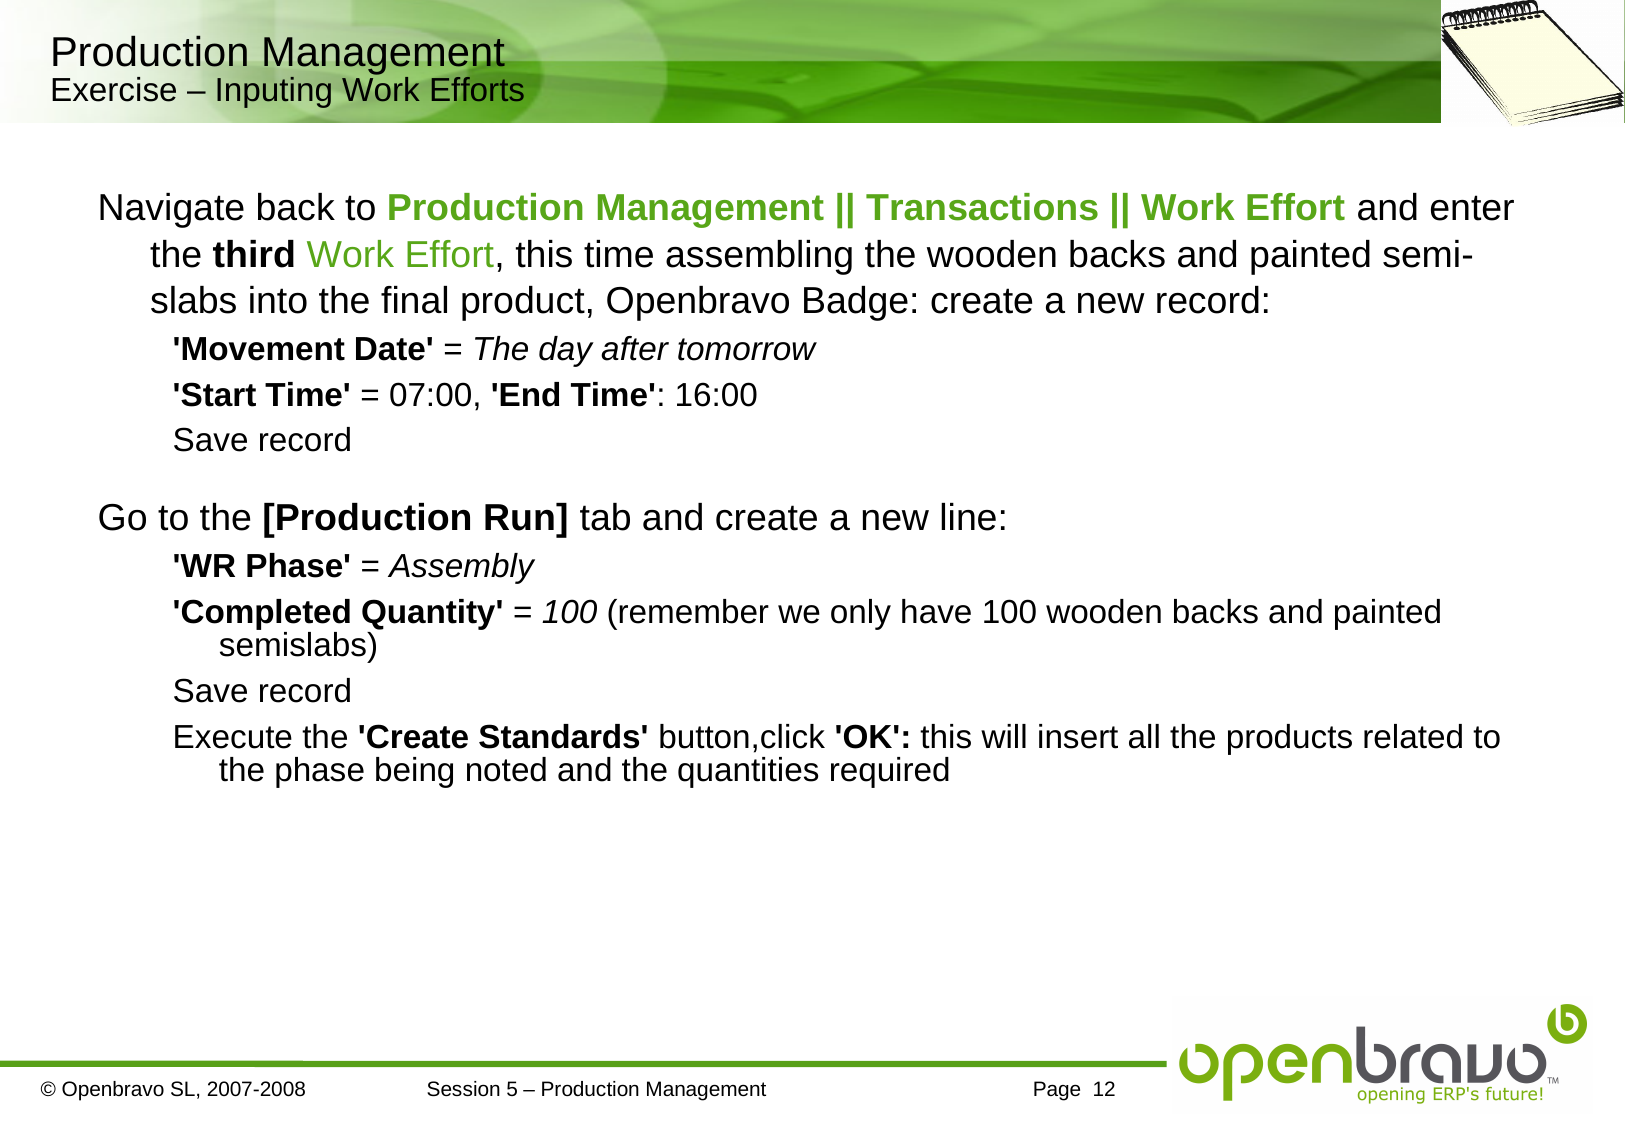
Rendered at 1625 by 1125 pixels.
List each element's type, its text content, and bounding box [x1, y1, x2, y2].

list Navigate back to Production Management || Transactions || Work Effort and enter the third Work Effort, this time assembling the wooden backs and painted semi-slabs into the final product, Openbravo Badge: create a new record: 'Movement Date' = The day after tomorrow 'Start Time' = 07:00, 'End Time': 16:00 Save record Go to the [Production Run] tab and create a new line: 'WR Phase' = Assembly 'Completed Quantity' = 100 (remember we only have 100 wooden backs and painted semislabs) Save record Execute the 'Create Standards' button,click 'OK': this will insert all the products related to the phase being noted and the quantities required [85, 176, 1538, 900]
title Production Management Exercise – Inputing Work Efforts [37, 21, 1575, 115]
picture [0, 0, 1441, 123]
chart [1441, 0, 1624, 127]
picture [1172, 996, 1593, 1114]
